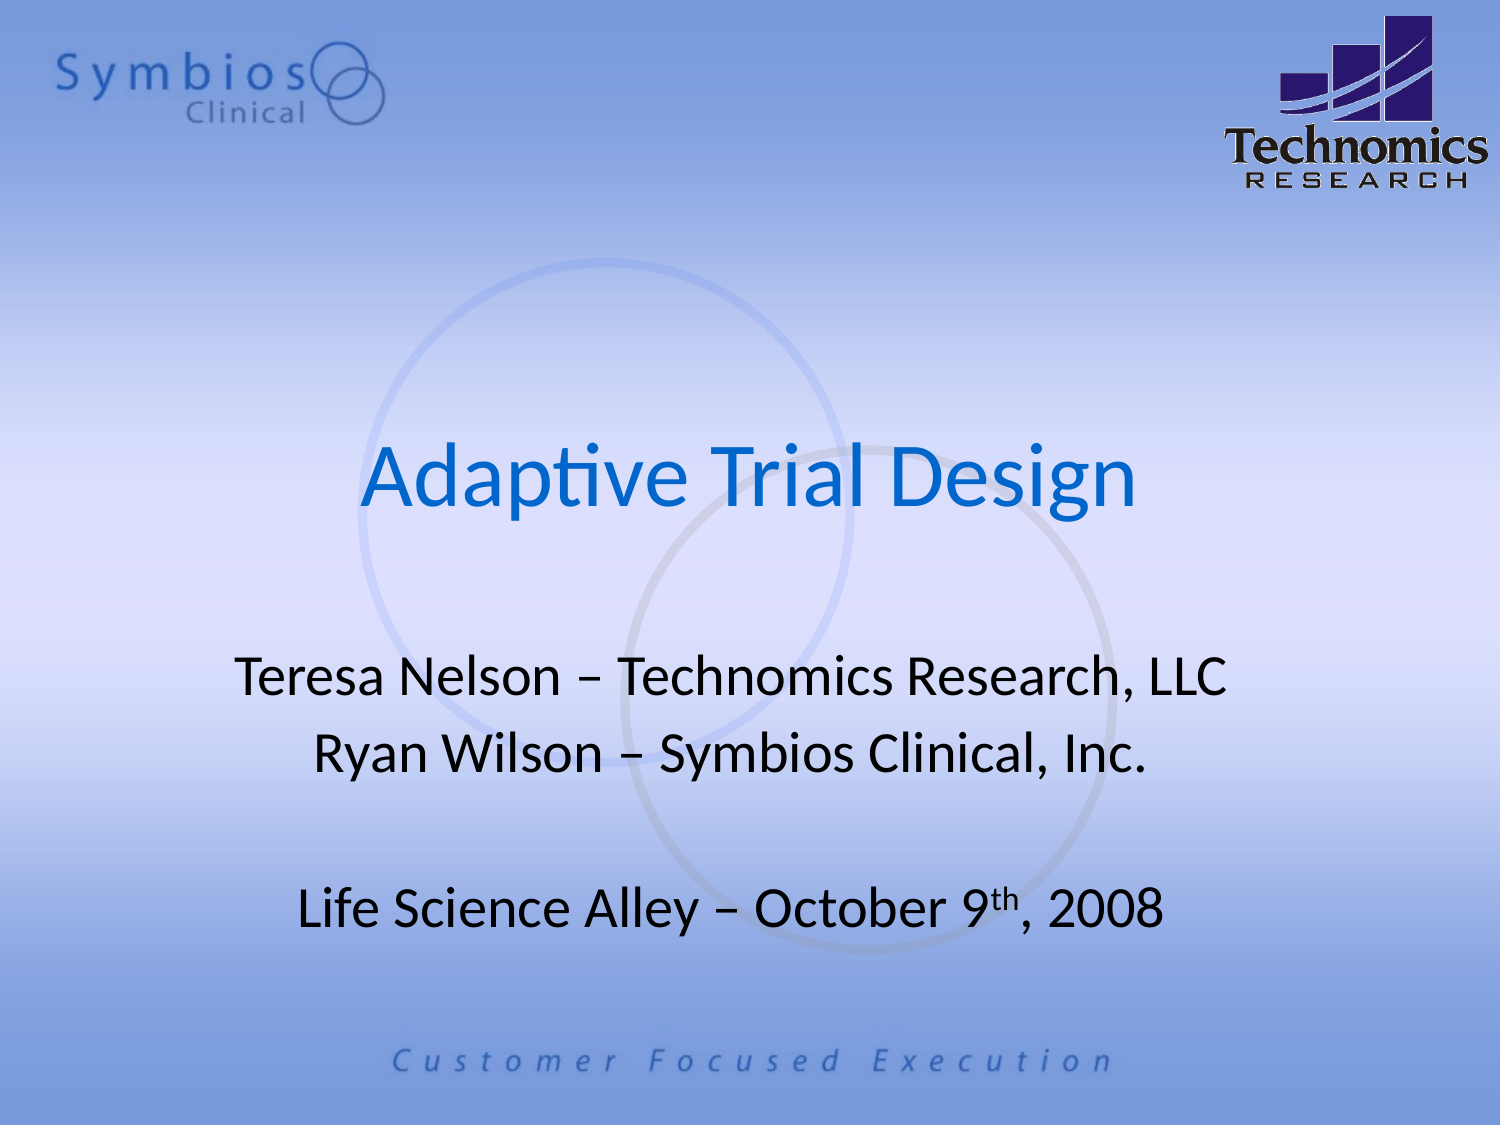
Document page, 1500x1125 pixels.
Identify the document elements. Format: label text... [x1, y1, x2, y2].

text_box Teresa Nelson – Technomics Research, LLC Ryan Wilson – Symbios Clinical, Inc. Life Science Alley – October 9th, 2008 [149, 637, 1313, 1011]
picture [0, 0, 1500, 1125]
title Adaptive Trial Design [112, 349, 1388, 591]
